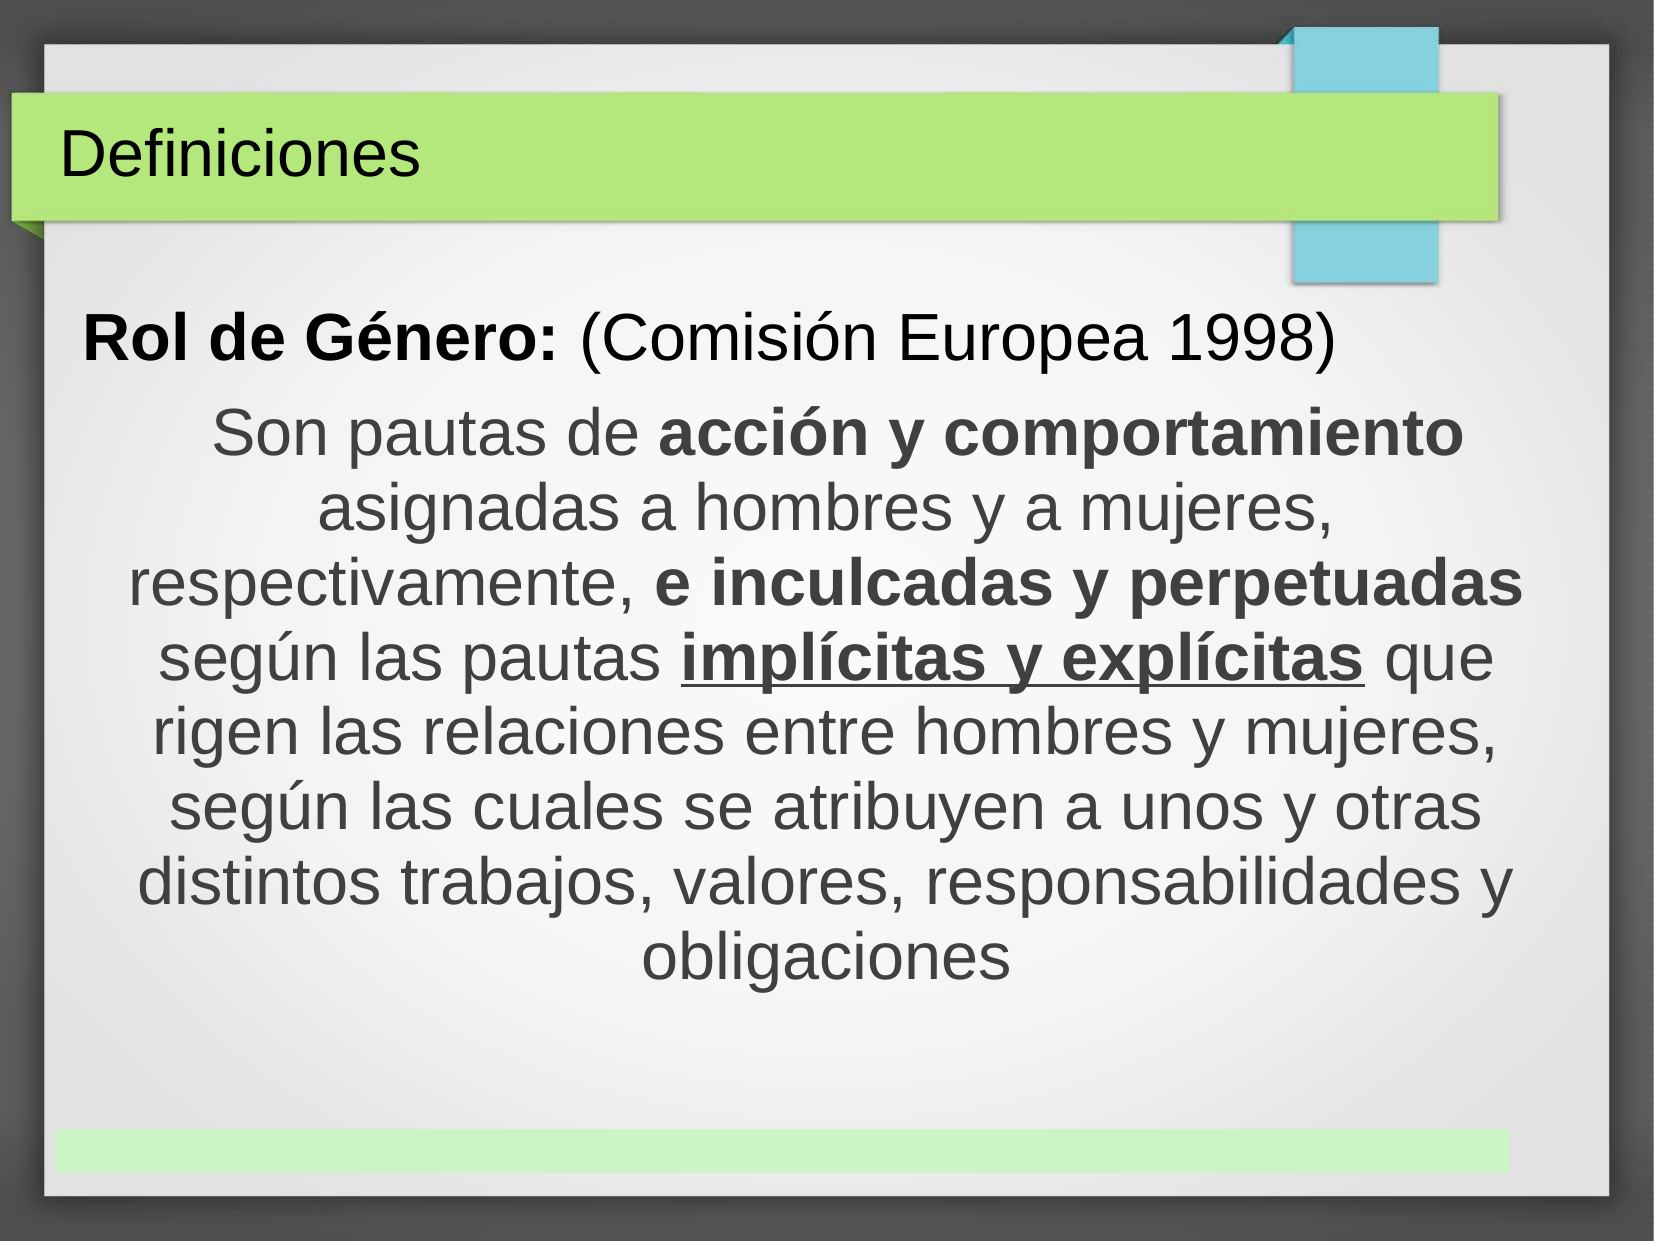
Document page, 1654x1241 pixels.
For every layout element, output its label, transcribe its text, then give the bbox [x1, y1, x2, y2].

picture [0, 0, 1654, 1241]
subtitle Rol de Género: (Comisión Europea 1998) Son pautas de acción y comportamiento asignadas a hombres y a mujeres, respectivamente, e inculcadas y perpetuadas según las pautas implícitas y explícitas que rigen las relaciones entre hombres y mujeres, según las cuales se atribuyen a unos y otras distintos trabajos, valores, responsabilidades y obligaciones [82, 171, 1571, 1197]
title Definiciones [59, 79, 1494, 228]
text_box [55, 1129, 1510, 1173]
